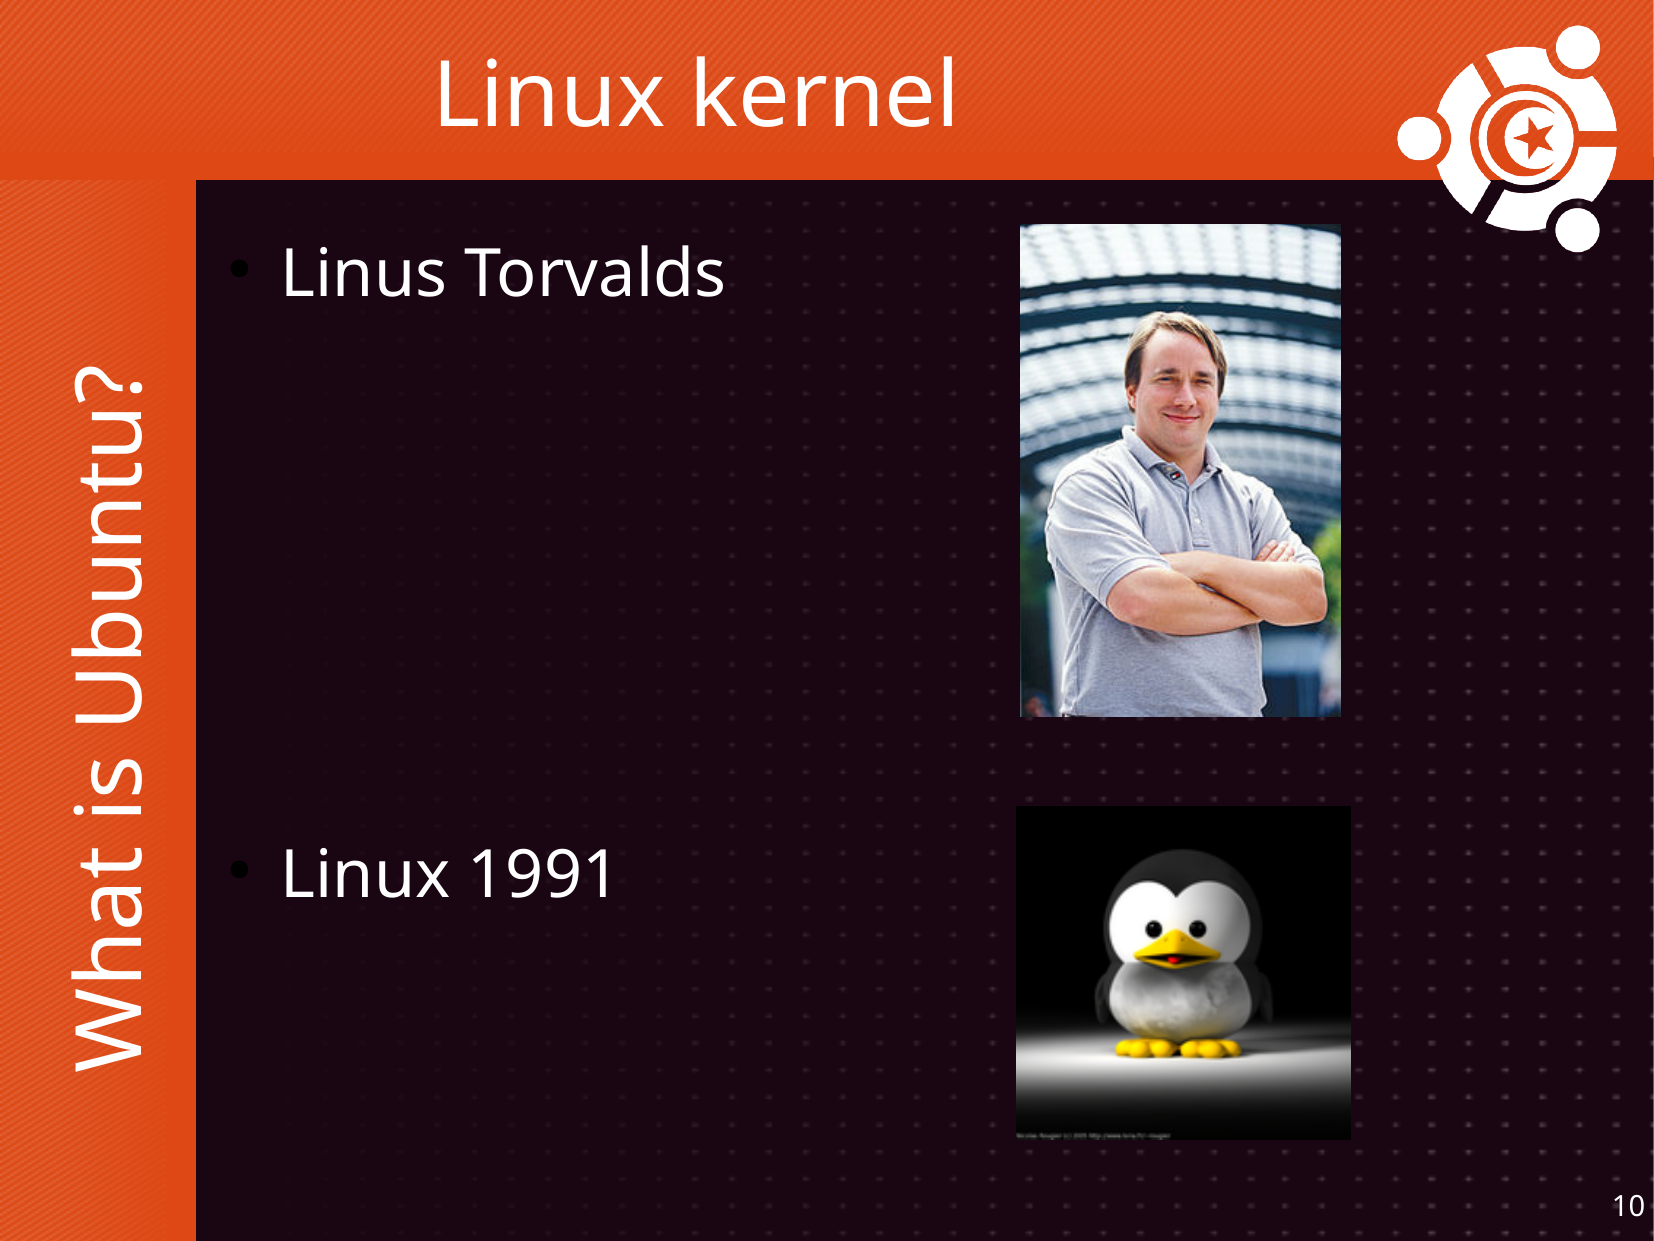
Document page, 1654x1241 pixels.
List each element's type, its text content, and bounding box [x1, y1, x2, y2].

picture [0, 0, 1654, 1241]
title Linux kernel [0, 2, 1394, 181]
list Linus Torvalds Linux 1991 [210, 225, 1639, 1186]
title What is Ubuntu? [17, 210, 196, 1229]
